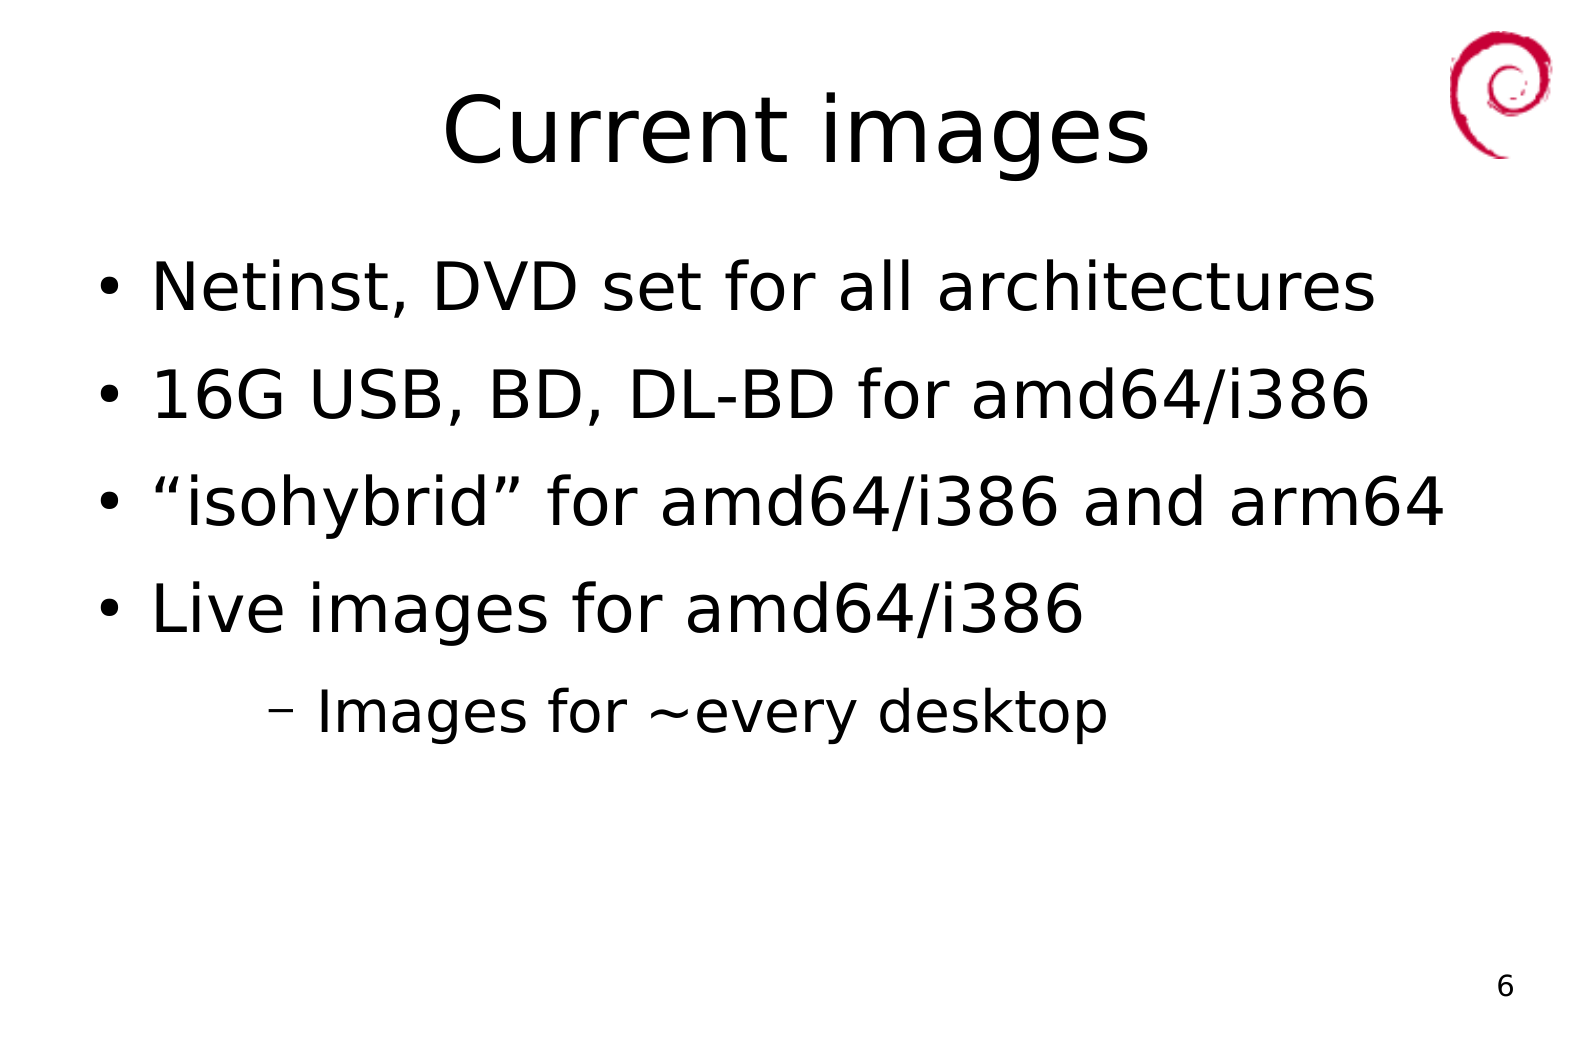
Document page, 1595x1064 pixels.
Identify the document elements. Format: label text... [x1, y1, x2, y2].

picture [1450, 31, 1555, 159]
list Netinst, DVD set for all architectures 16G USB, BD, DL-BD for amd64/i386 “isohybrid” for amd64/i386 and arm64 Live images for amd64/i386 Images for ~every desktop [79, 248, 1515, 951]
title Current images [79, 42, 1515, 220]
